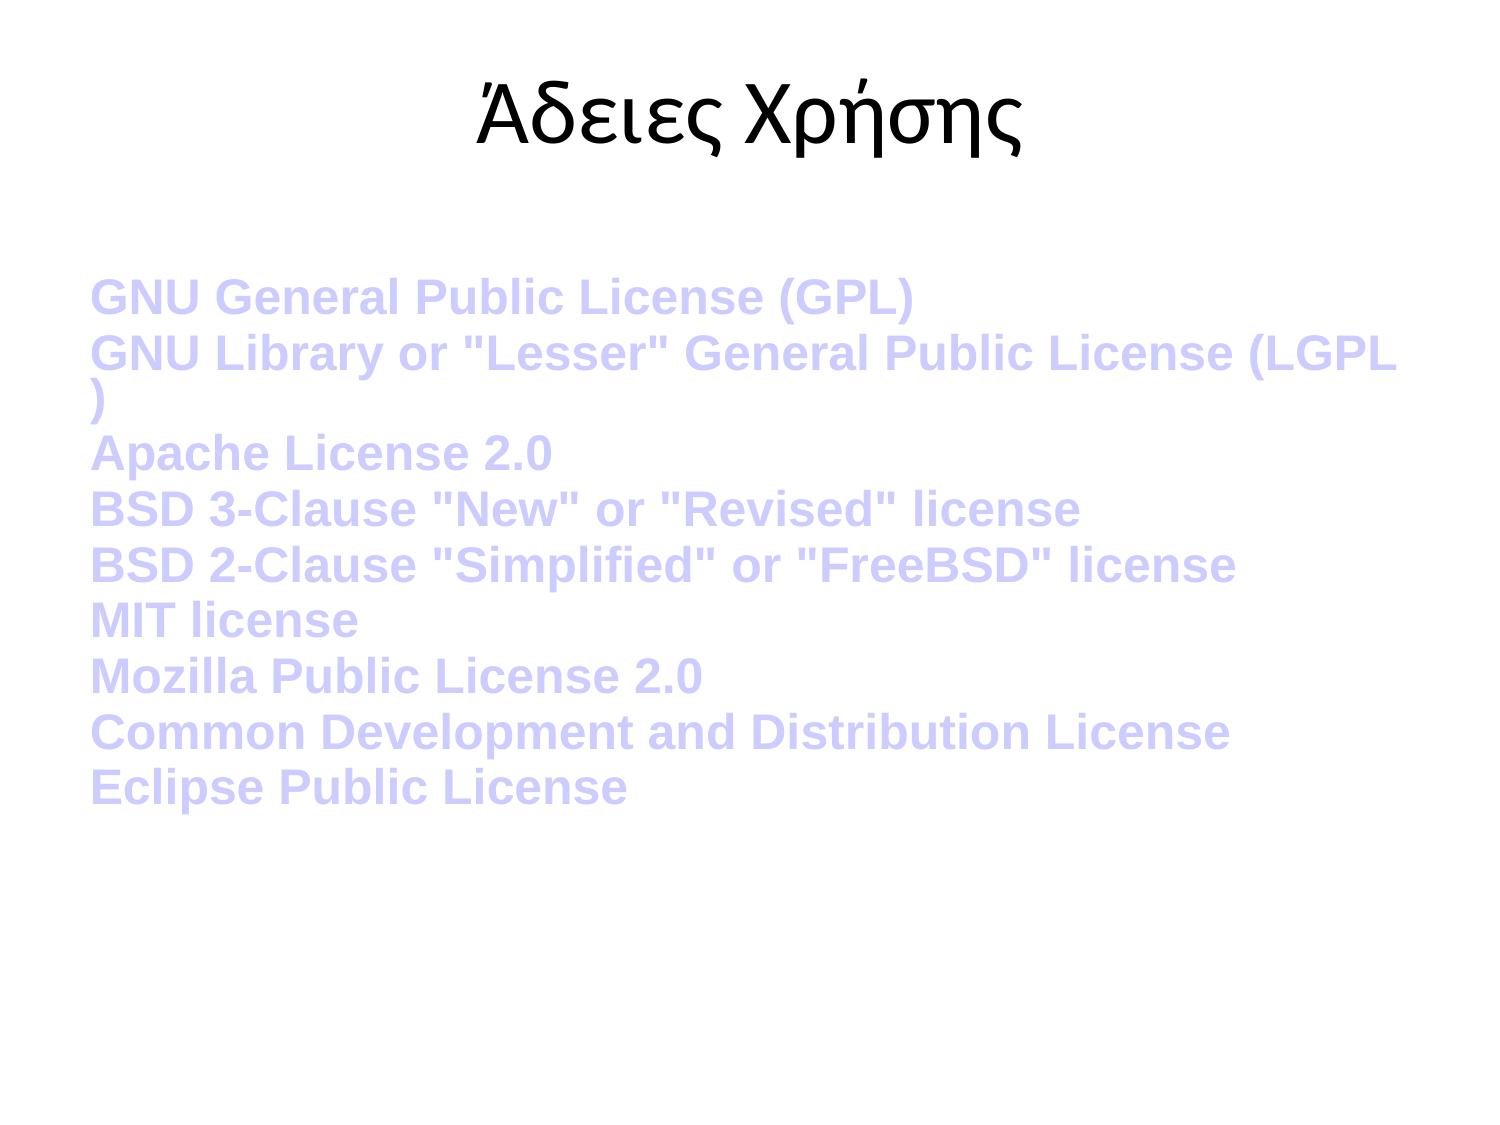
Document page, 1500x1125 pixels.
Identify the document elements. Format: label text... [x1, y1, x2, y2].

text_box Άδειες Χρήσης [75, 45, 1426, 233]
text_box GNU General Public License (GPL) GNU Library or "Lesser" General Public License (LGPL) Apache License 2.0 BSD 3-Clause "New" or "Revised" license BSD 2-Clause "Simplified" or "FreeBSD" license MIT license Mozilla Public License 2.0 Common Development and Distribution License Eclipse Public License [75, 262, 1426, 1005]
